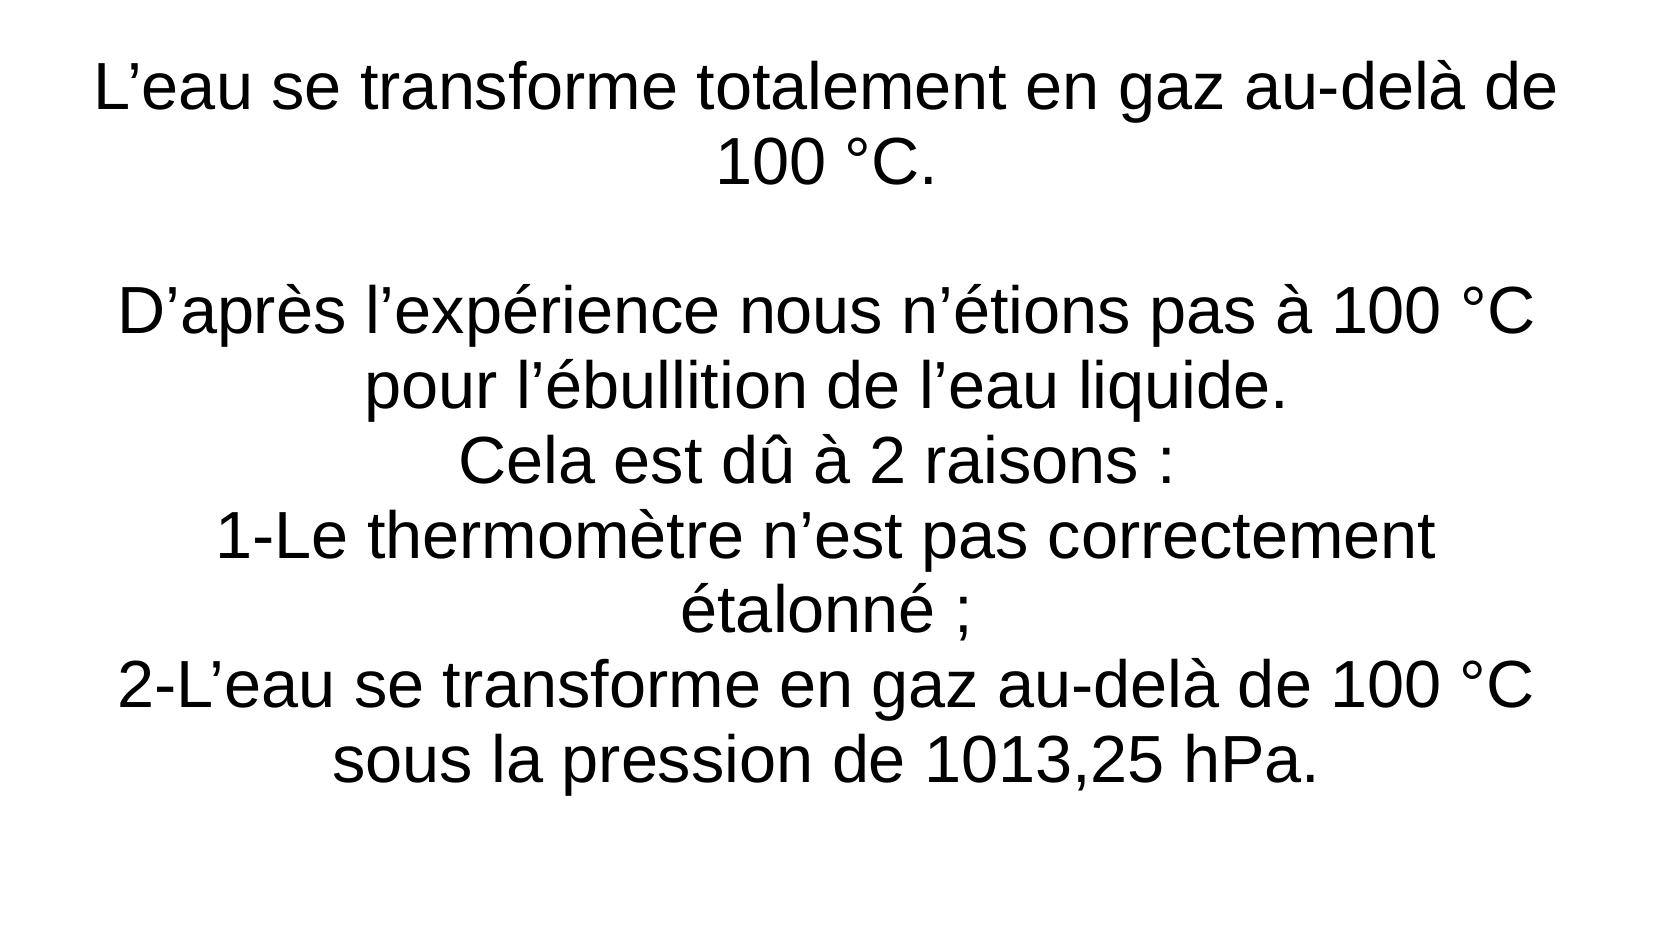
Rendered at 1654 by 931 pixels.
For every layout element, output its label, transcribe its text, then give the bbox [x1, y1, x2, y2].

subtitle L’eau se transforme totalement en gaz au-delà de 100 °C. D’après l’expérience nous n’étions pas à 100 °C pour l’ébullition de l’eau liquide. Cela est dû à 2 raisons : 1-Le thermomètre n’est pas correctement étalonné ; 2-L’eau se transforme en gaz au-delà de 100 °C sous la pression de 1013,25 hPa. [82, 48, 1571, 797]
